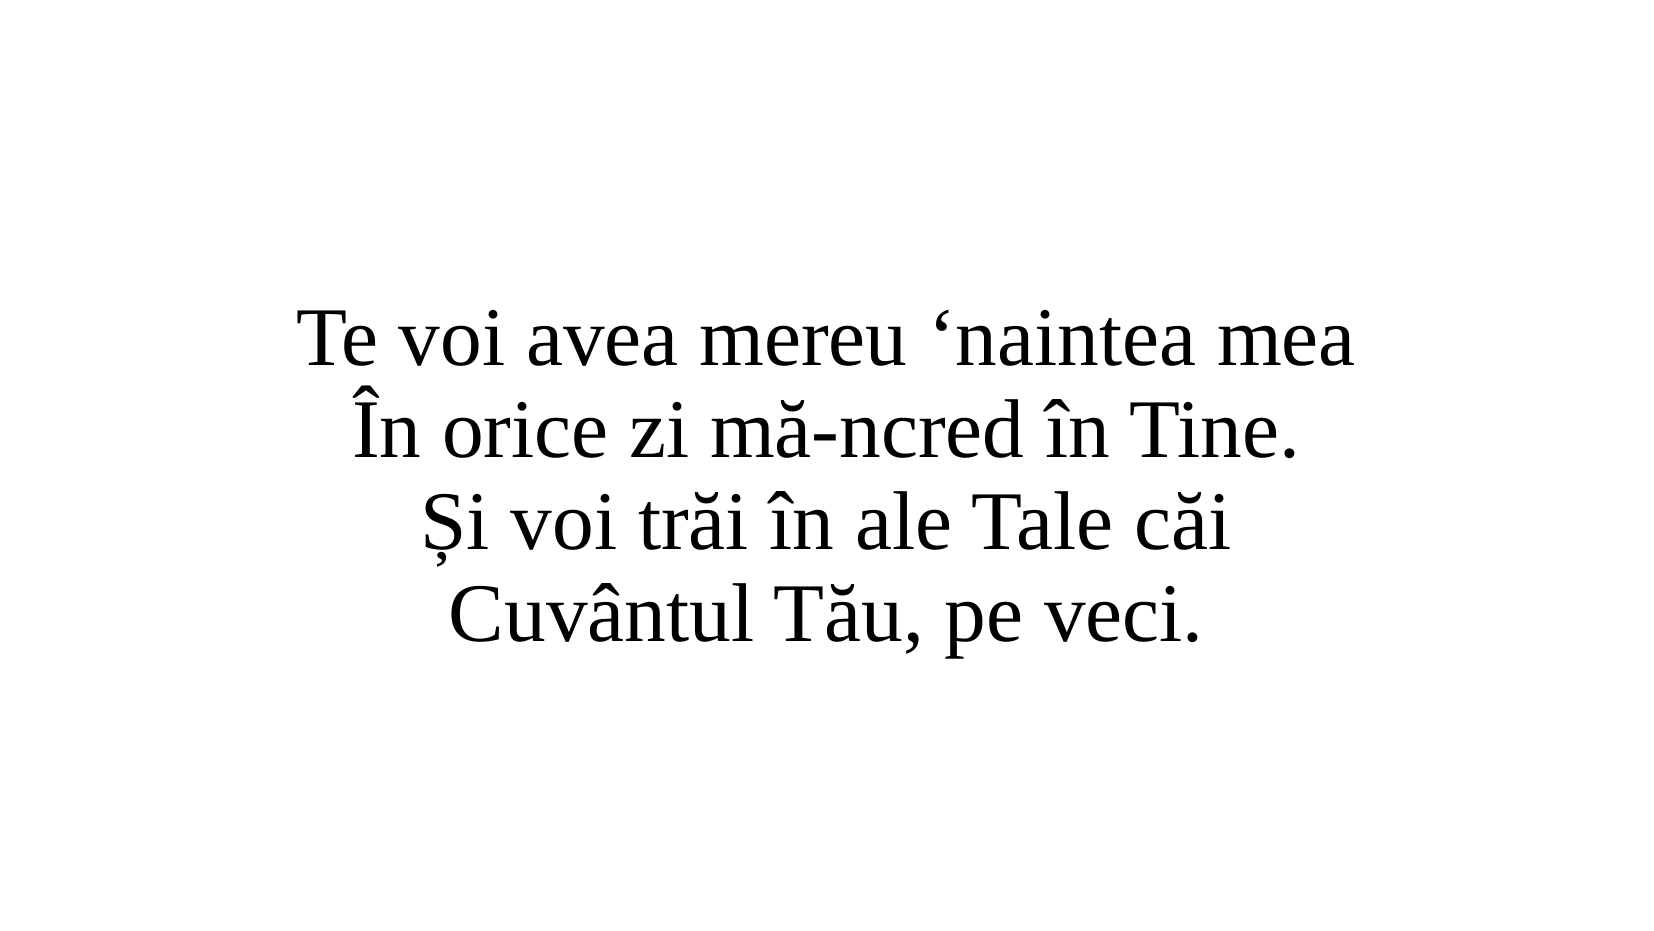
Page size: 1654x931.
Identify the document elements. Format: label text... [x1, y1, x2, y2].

subtitle Te voi avea mereu ‘naintea mea În orice zi mă-ncred în Tine. Și voi trăi în ale Tale căi Cuvântul Tău, pe veci. [165, 205, 1489, 745]
